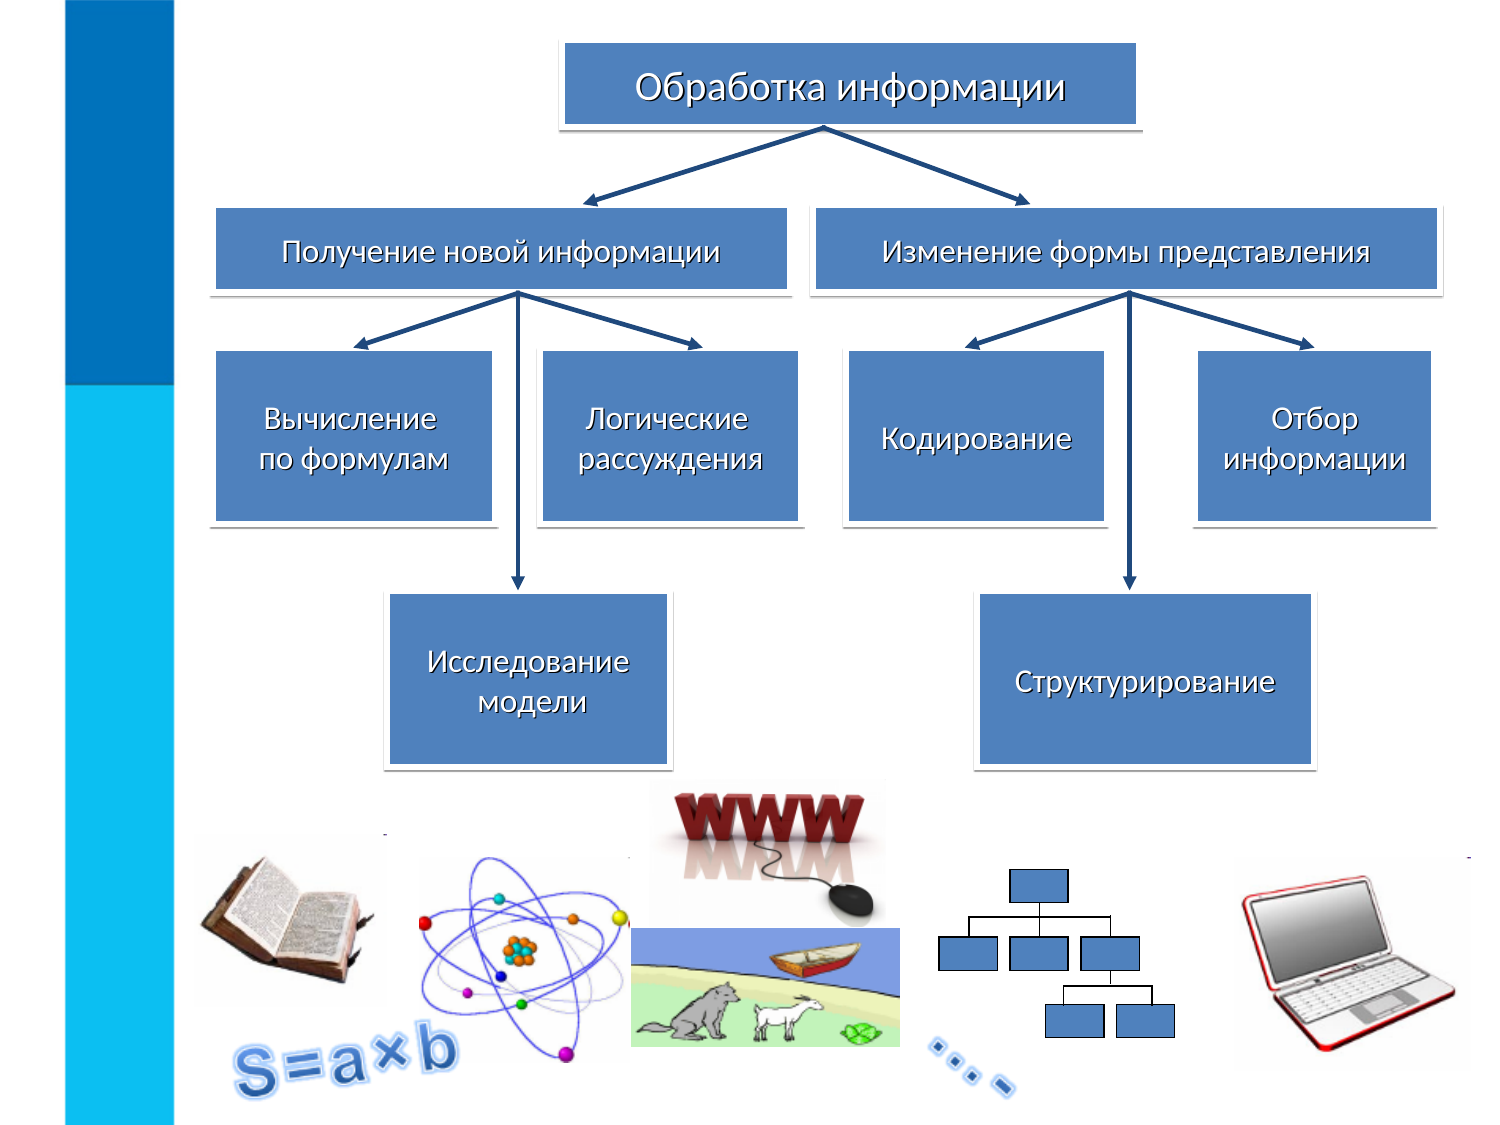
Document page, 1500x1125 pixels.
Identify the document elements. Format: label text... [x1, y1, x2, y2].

text_box Получение новой информации [212, 204, 791, 293]
text_box [1117, 1004, 1175, 1038]
picture [0, 0, 1500, 1125]
text_box [1117, 937, 1140, 971]
text_box Исследование модели [386, 591, 670, 767]
text_box Вычисление по формулам [212, 348, 496, 525]
text_box Кодирование [846, 348, 1108, 525]
text_box Обработка информации [561, 39, 1140, 128]
text_box [1009, 869, 1069, 903]
text_box Структурирование [976, 591, 1315, 767]
text_box Отбор информации [1195, 348, 1435, 525]
text_box Изменение формы представления [813, 204, 1440, 293]
text_box Логические рассуждения [540, 348, 802, 525]
